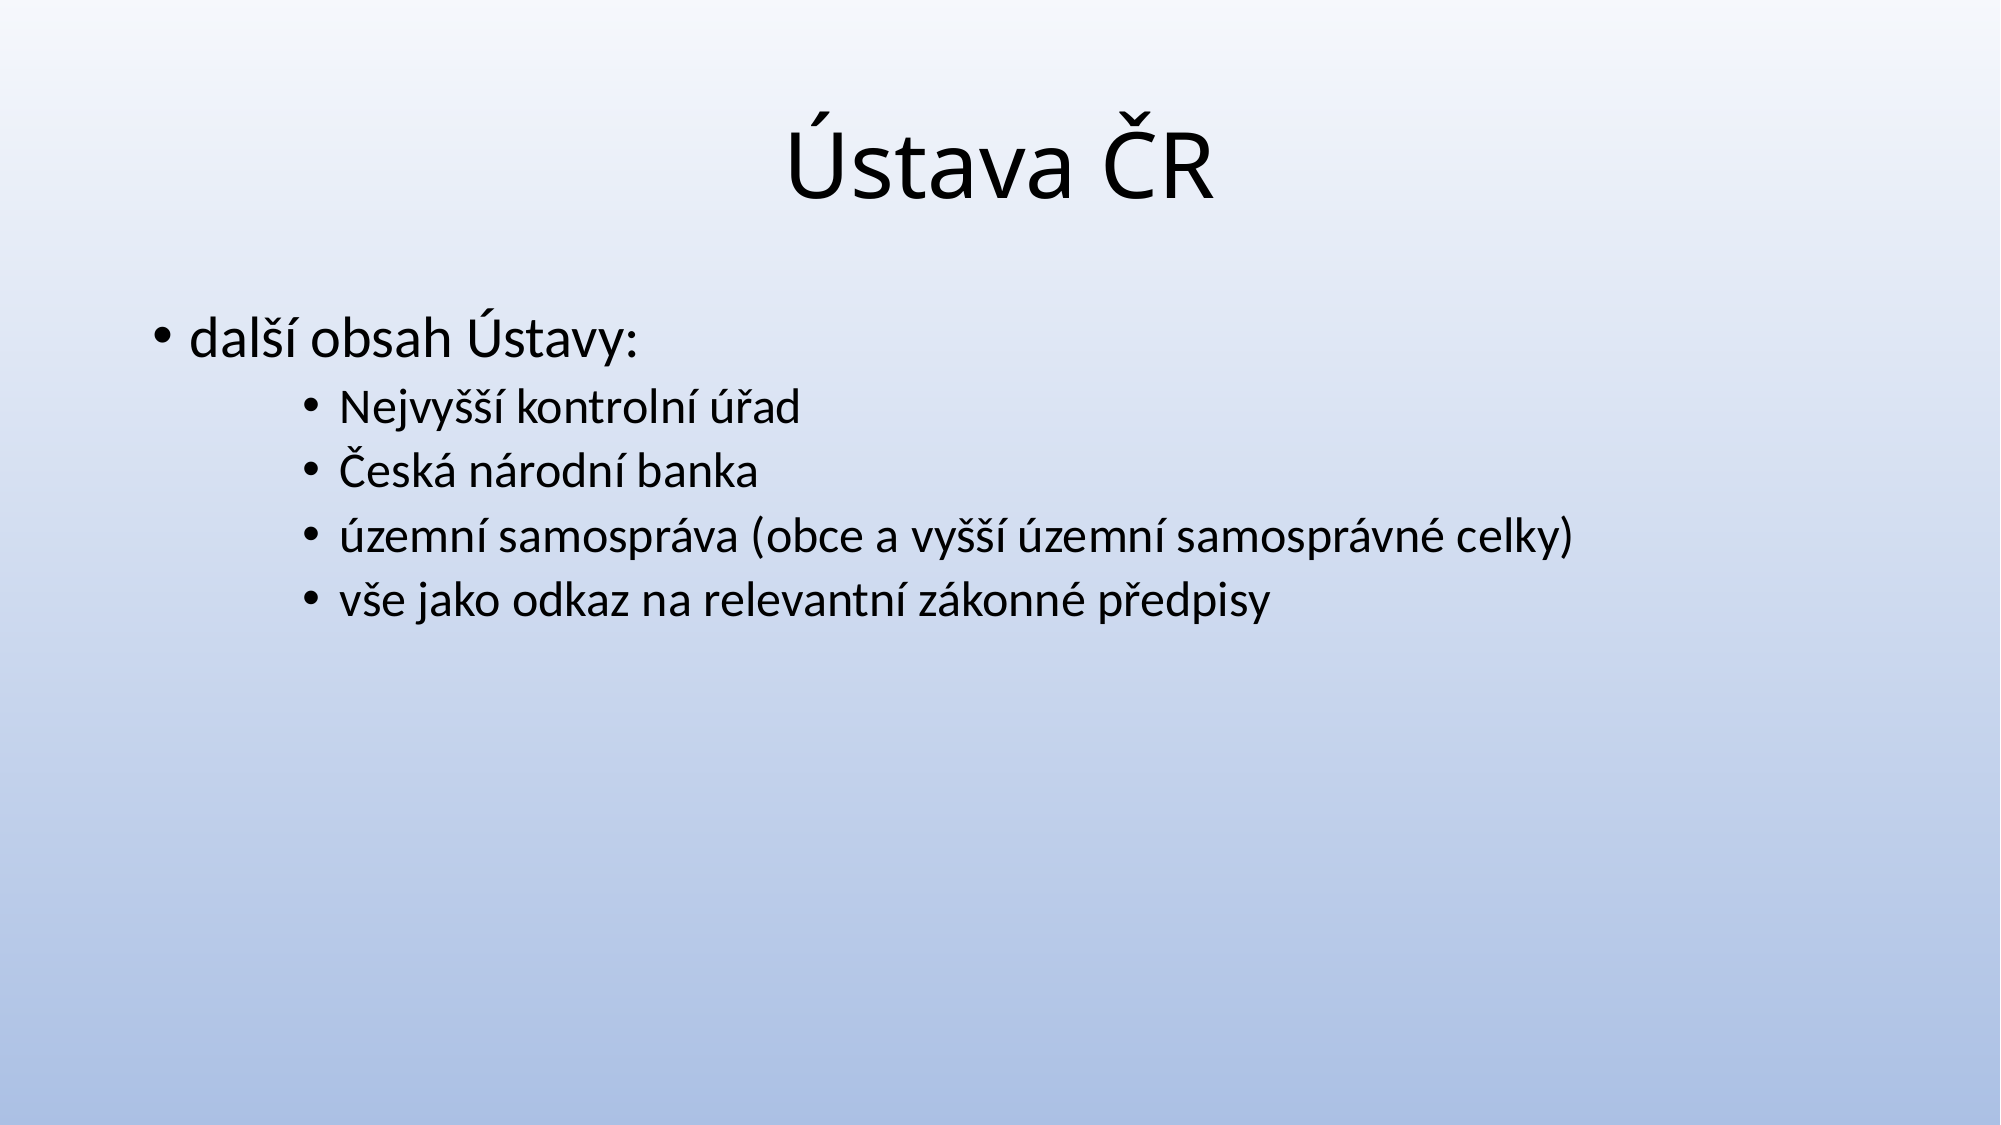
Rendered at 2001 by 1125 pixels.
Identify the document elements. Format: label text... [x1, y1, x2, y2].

title Ústava ČR [137, 59, 1863, 278]
list další obsah Ústavy: Nejvyšší kontrolní úřad Česká národní banka územní samospráva (obce a vyšší územní samosprávné celky) vše jako odkaz na relevantní zákonné předpisy [137, 299, 1863, 1014]
